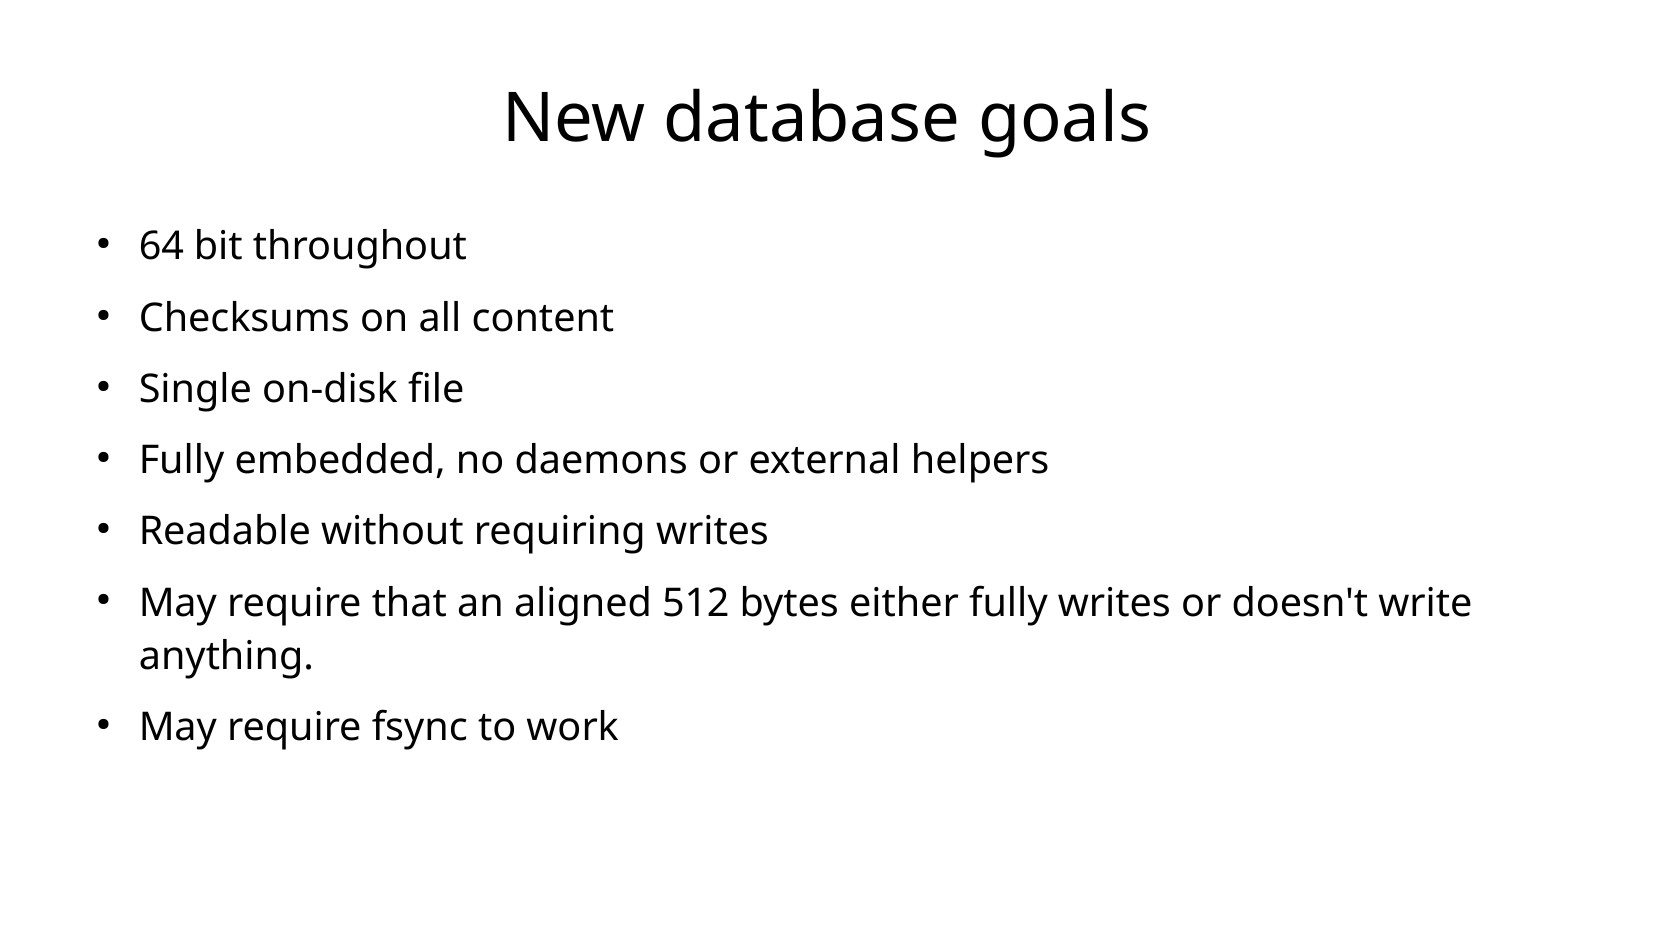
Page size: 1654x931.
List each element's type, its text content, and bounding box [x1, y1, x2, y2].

title New database goals [82, 37, 1571, 193]
list 64 bit throughout Checksums on all content Single on-disk file Fully embedded, no daemons or external helpers Readable without requiring writes May require that an aligned 512 bytes either fully writes or doesn't write anything. May require fsync to work [82, 217, 1571, 758]
